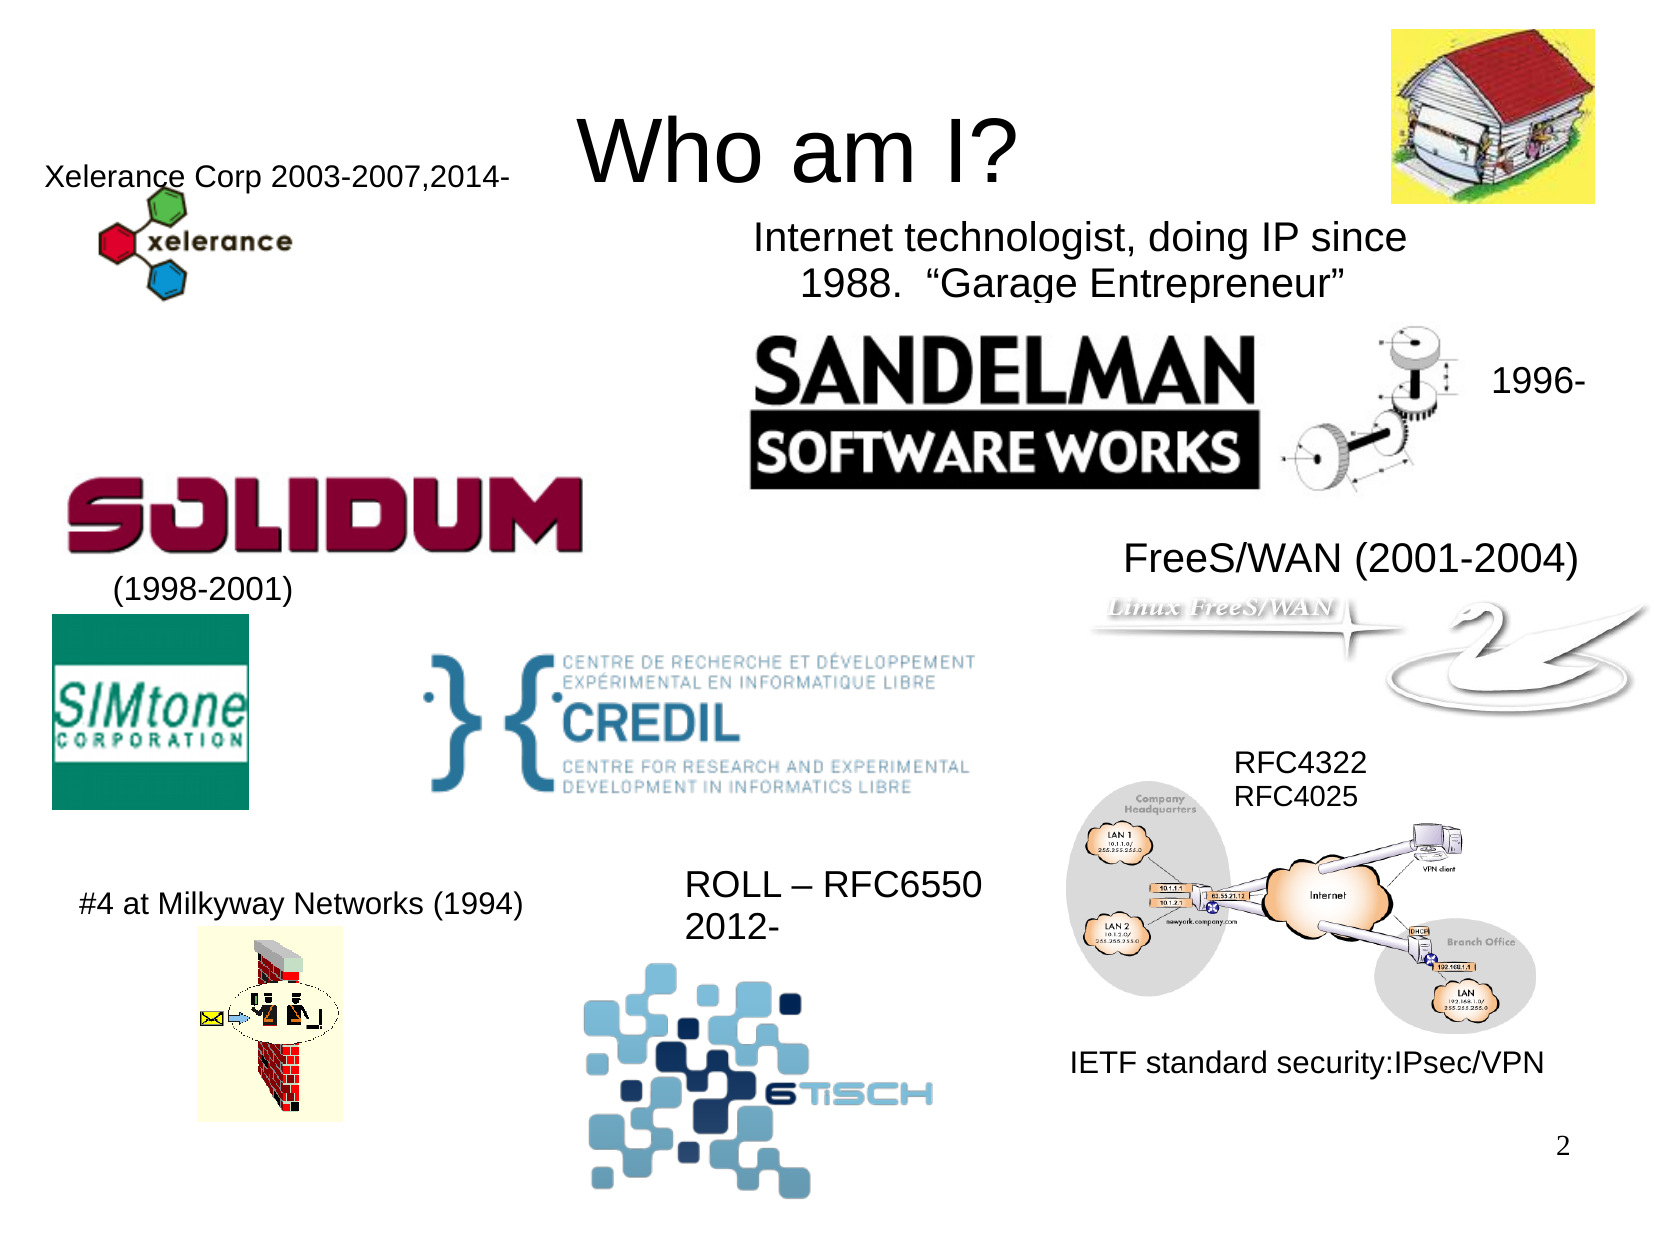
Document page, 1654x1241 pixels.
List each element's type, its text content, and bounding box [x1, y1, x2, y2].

text_box RFC4322 RFC4025 [1219, 738, 1477, 821]
picture [1066, 781, 1536, 1034]
text_box Xelerance Corp 2003-2007,2014- [29, 152, 526, 207]
picture [88, 207, 305, 310]
title Who am I? [88, 88, 1391, 202]
picture [197, 926, 343, 1123]
text_box (1998-2001) [97, 562, 621, 621]
text_box #4 at Milkyway Networks (1994) [64, 878, 632, 934]
text_box ROLL – RFC6550 2012- [669, 856, 998, 956]
picture [723, 303, 1506, 502]
text_box IETF standard security:IPsec/VPN [1054, 1037, 1654, 1093]
picture [52, 614, 249, 810]
text_box 1996- [1476, 352, 1602, 409]
picture [63, 472, 591, 562]
picture [1391, 29, 1595, 204]
text_box Internet technologist, doing IP since 1988. “Garage Entrepreneur” [738, 206, 1506, 303]
text_box FreeS/WAN (2001-2004) [1108, 527, 1595, 591]
picture [1062, 575, 1654, 739]
picture [578, 957, 939, 1205]
picture [422, 649, 975, 800]
